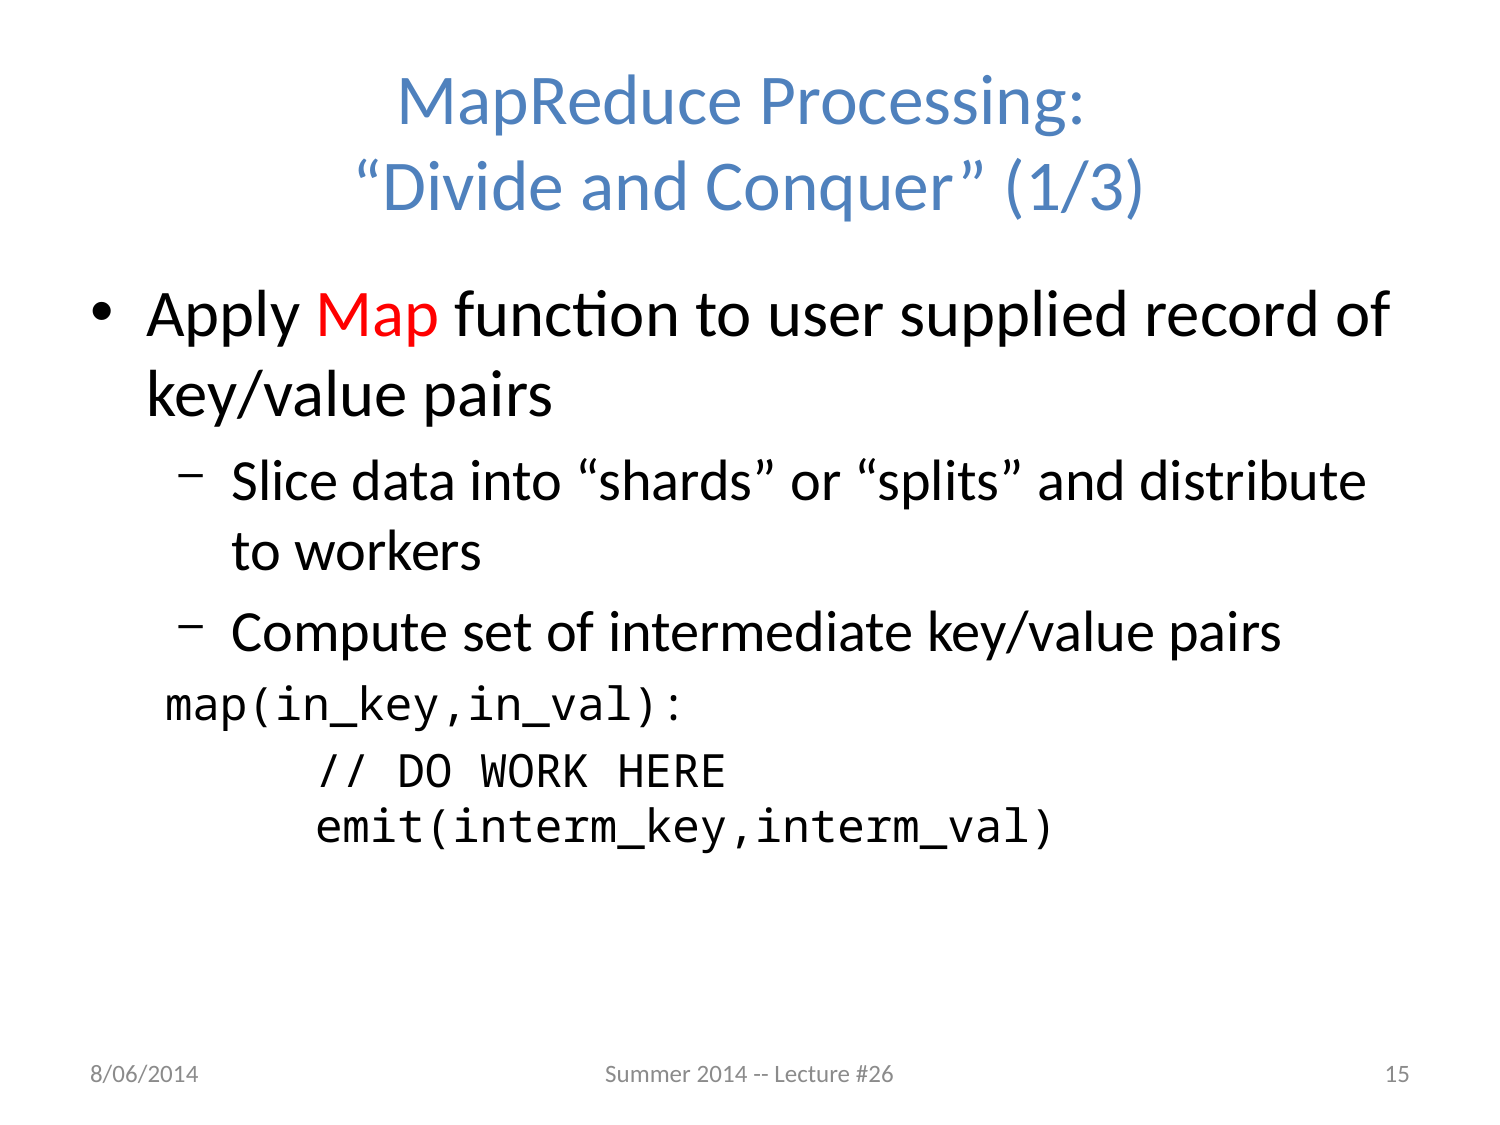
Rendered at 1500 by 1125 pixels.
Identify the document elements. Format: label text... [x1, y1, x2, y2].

title MapReduce Processing: “Divide and Conquer” (1/3) [75, 45, 1425, 233]
footer Summer 2014 -- Lecture #26 [512, 1042, 988, 1103]
list Apply Map function to user supplied record of key/value pairs Slice data into “shards” or “splits” and distribute to workers Compute set of intermediate key/value pairs map(in_key,in_val): // DO WORK HERE emit(interm_key,interm_val) [75, 262, 1440, 1073]
slide_number 8/06/2014 [75, 1042, 425, 1103]
slide_number <number> [1074, 1042, 1425, 1103]
